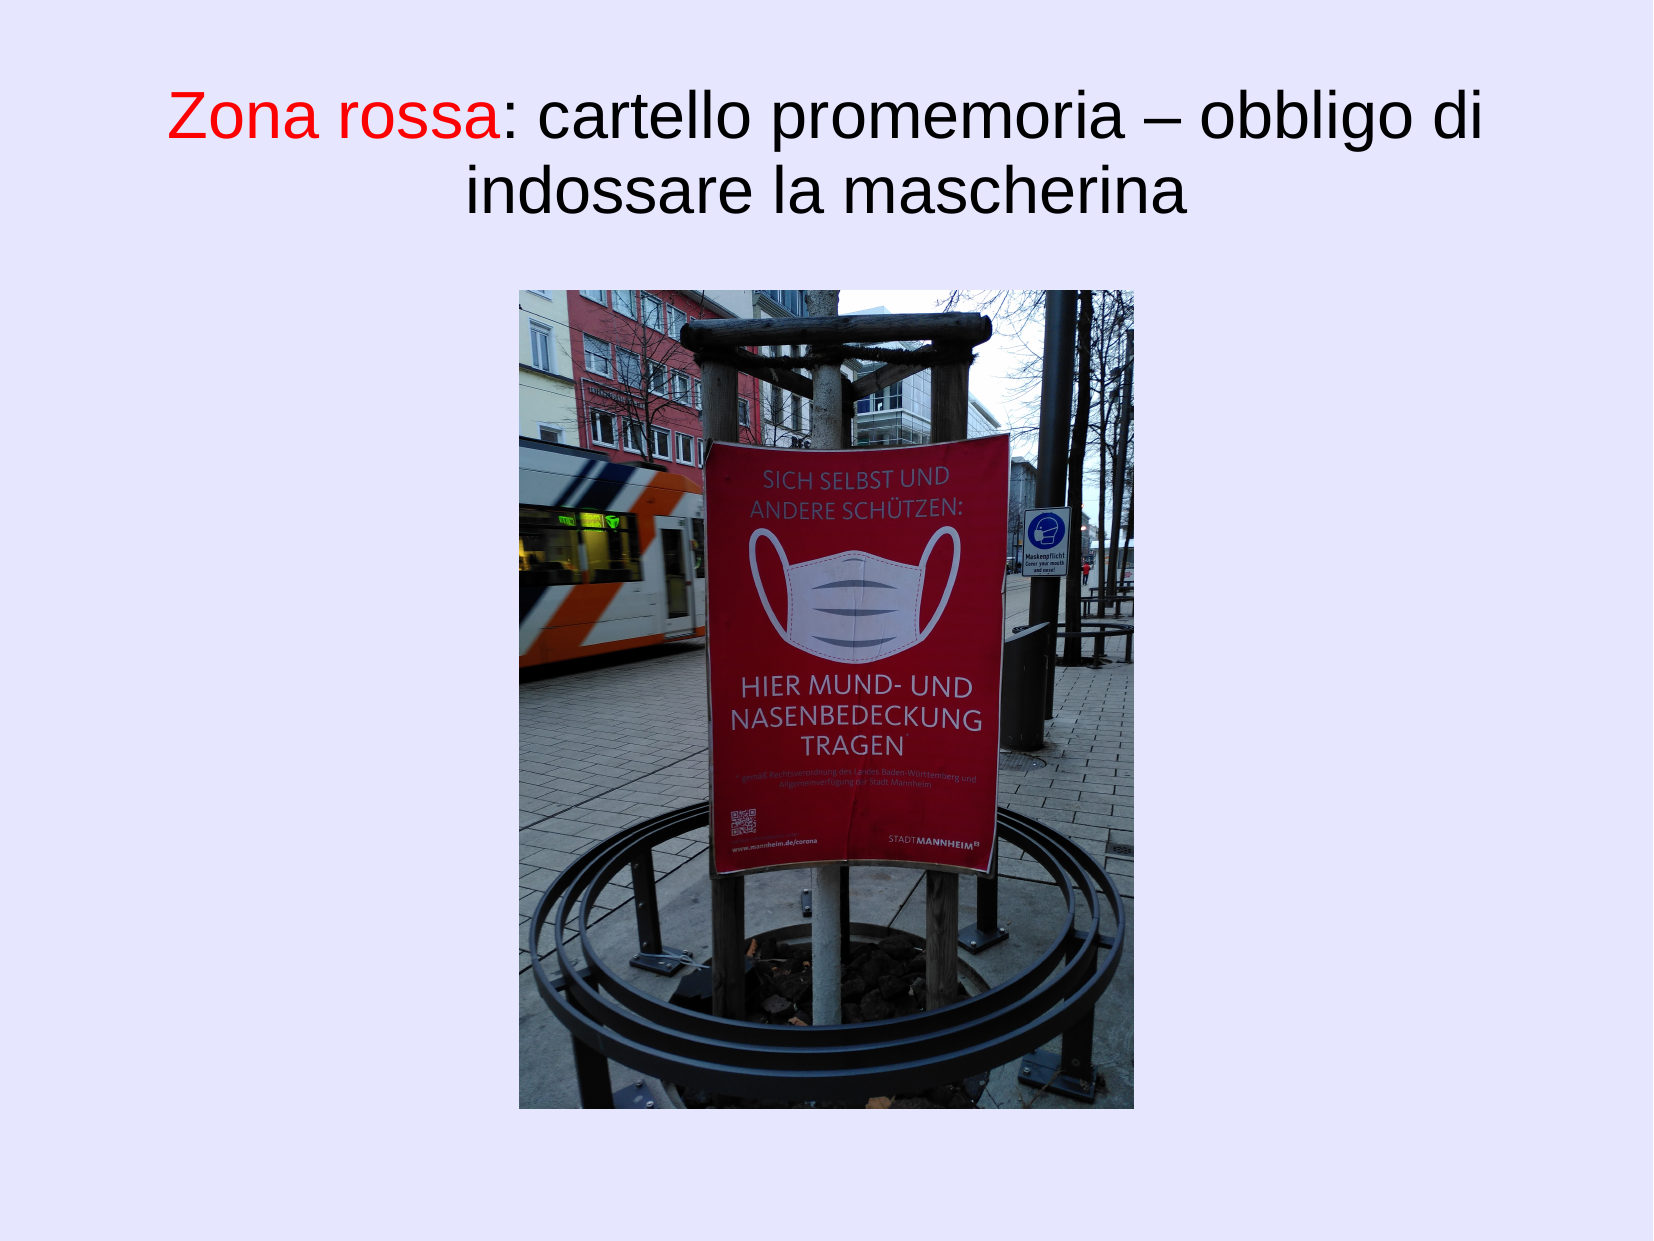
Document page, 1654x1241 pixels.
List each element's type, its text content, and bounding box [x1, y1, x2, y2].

picture [519, 290, 1134, 1109]
title Zona rossa: cartello promemoria – obbligo di indossare la mascherina [82, 49, 1571, 257]
